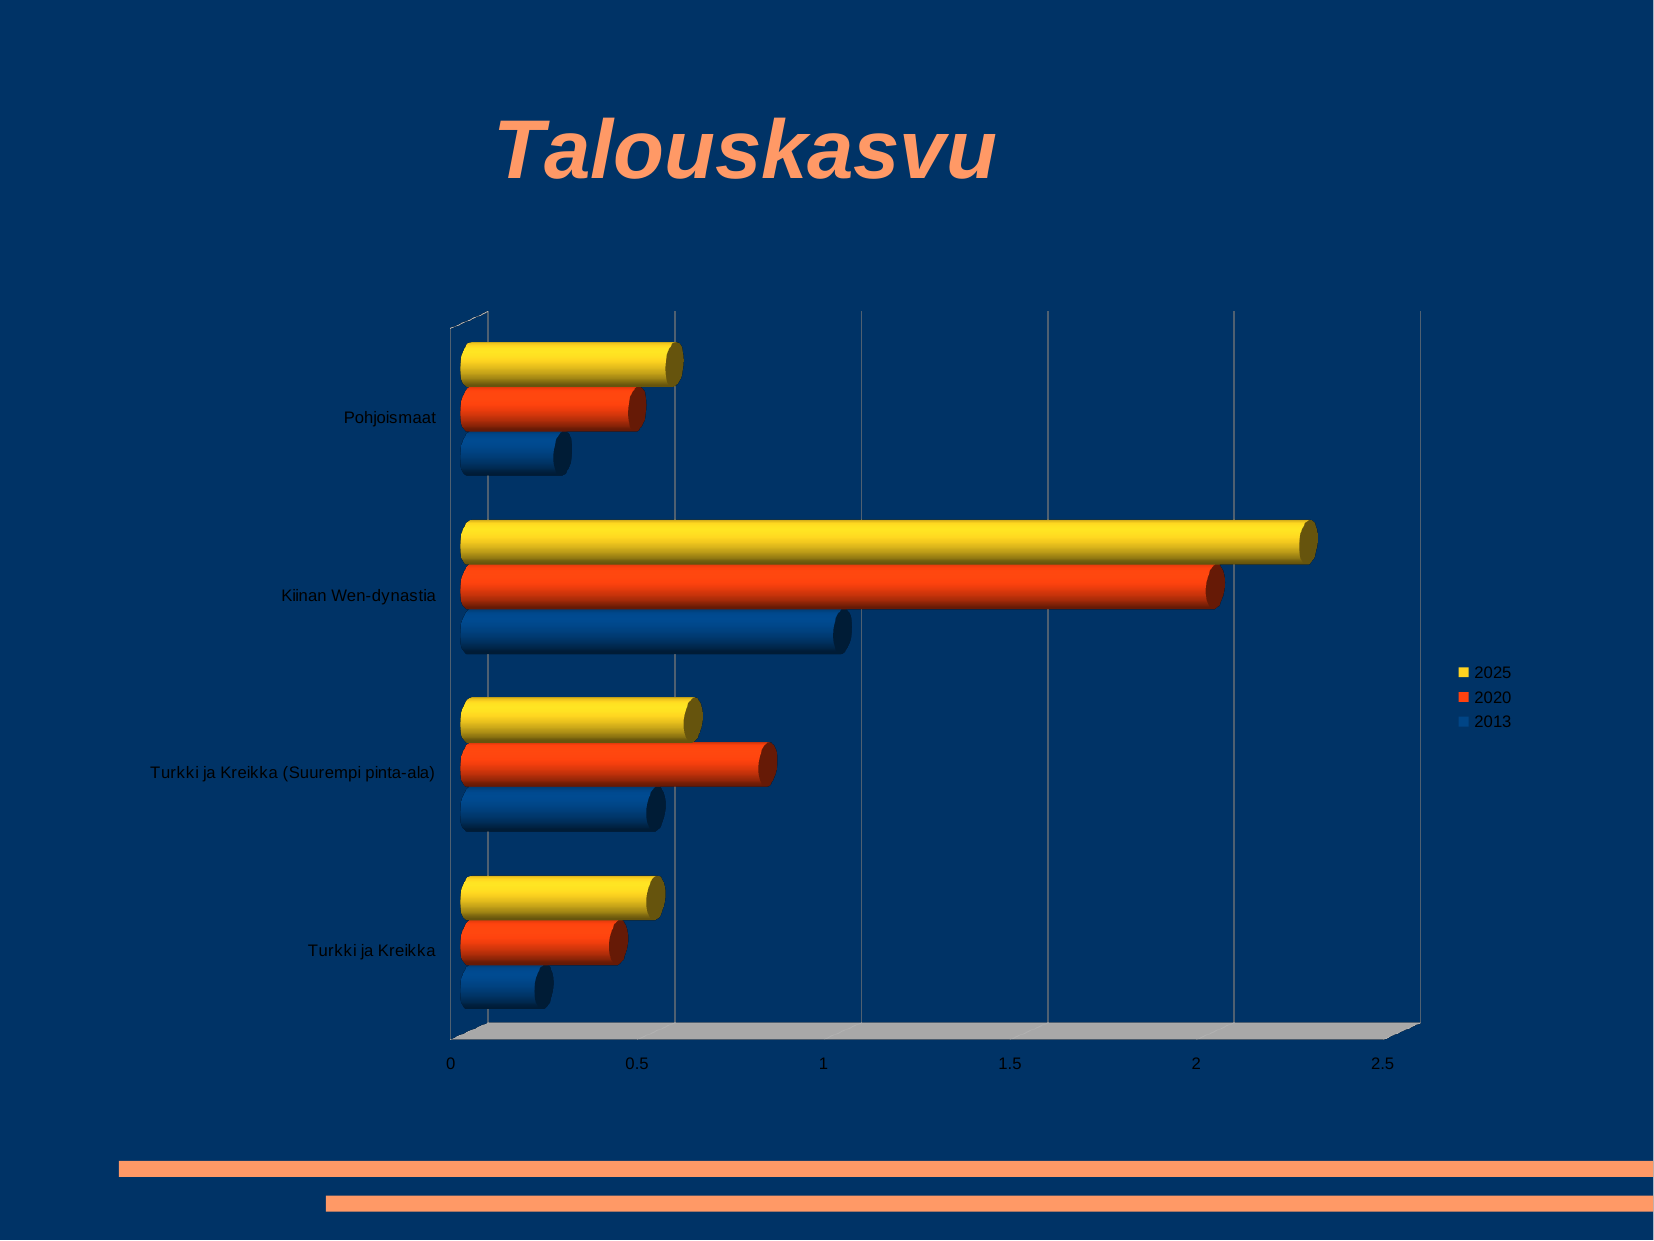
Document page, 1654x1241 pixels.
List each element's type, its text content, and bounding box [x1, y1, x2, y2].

chart [118, 295, 1558, 1106]
title Talouskasvu [121, 53, 1534, 247]
